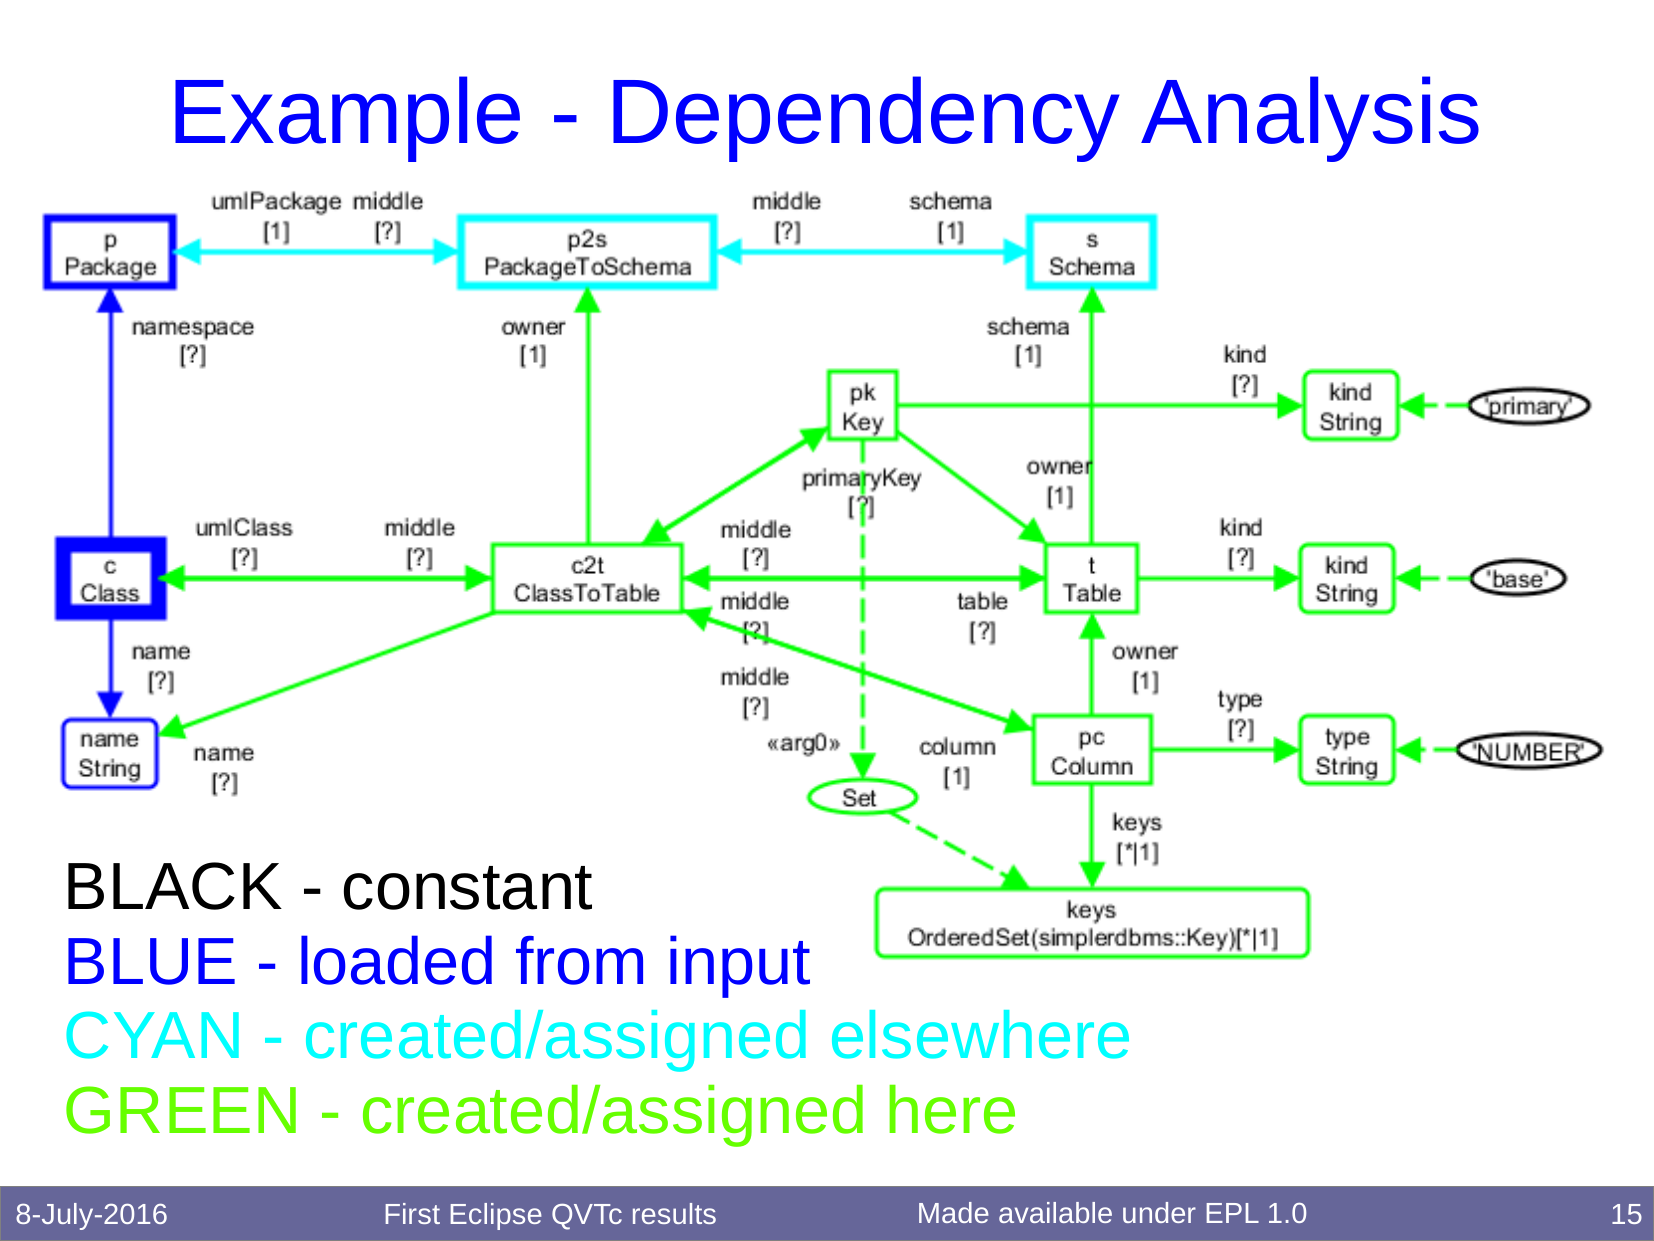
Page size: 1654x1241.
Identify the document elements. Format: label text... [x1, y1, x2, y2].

list BLACK - constant BLUE - loaded from input CYAN - created/assigned elsewhere GREEN - created/assigned here [63, 848, 1154, 1154]
title Example - Dependency Analysis [82, 49, 1571, 175]
picture [17, 150, 1634, 988]
